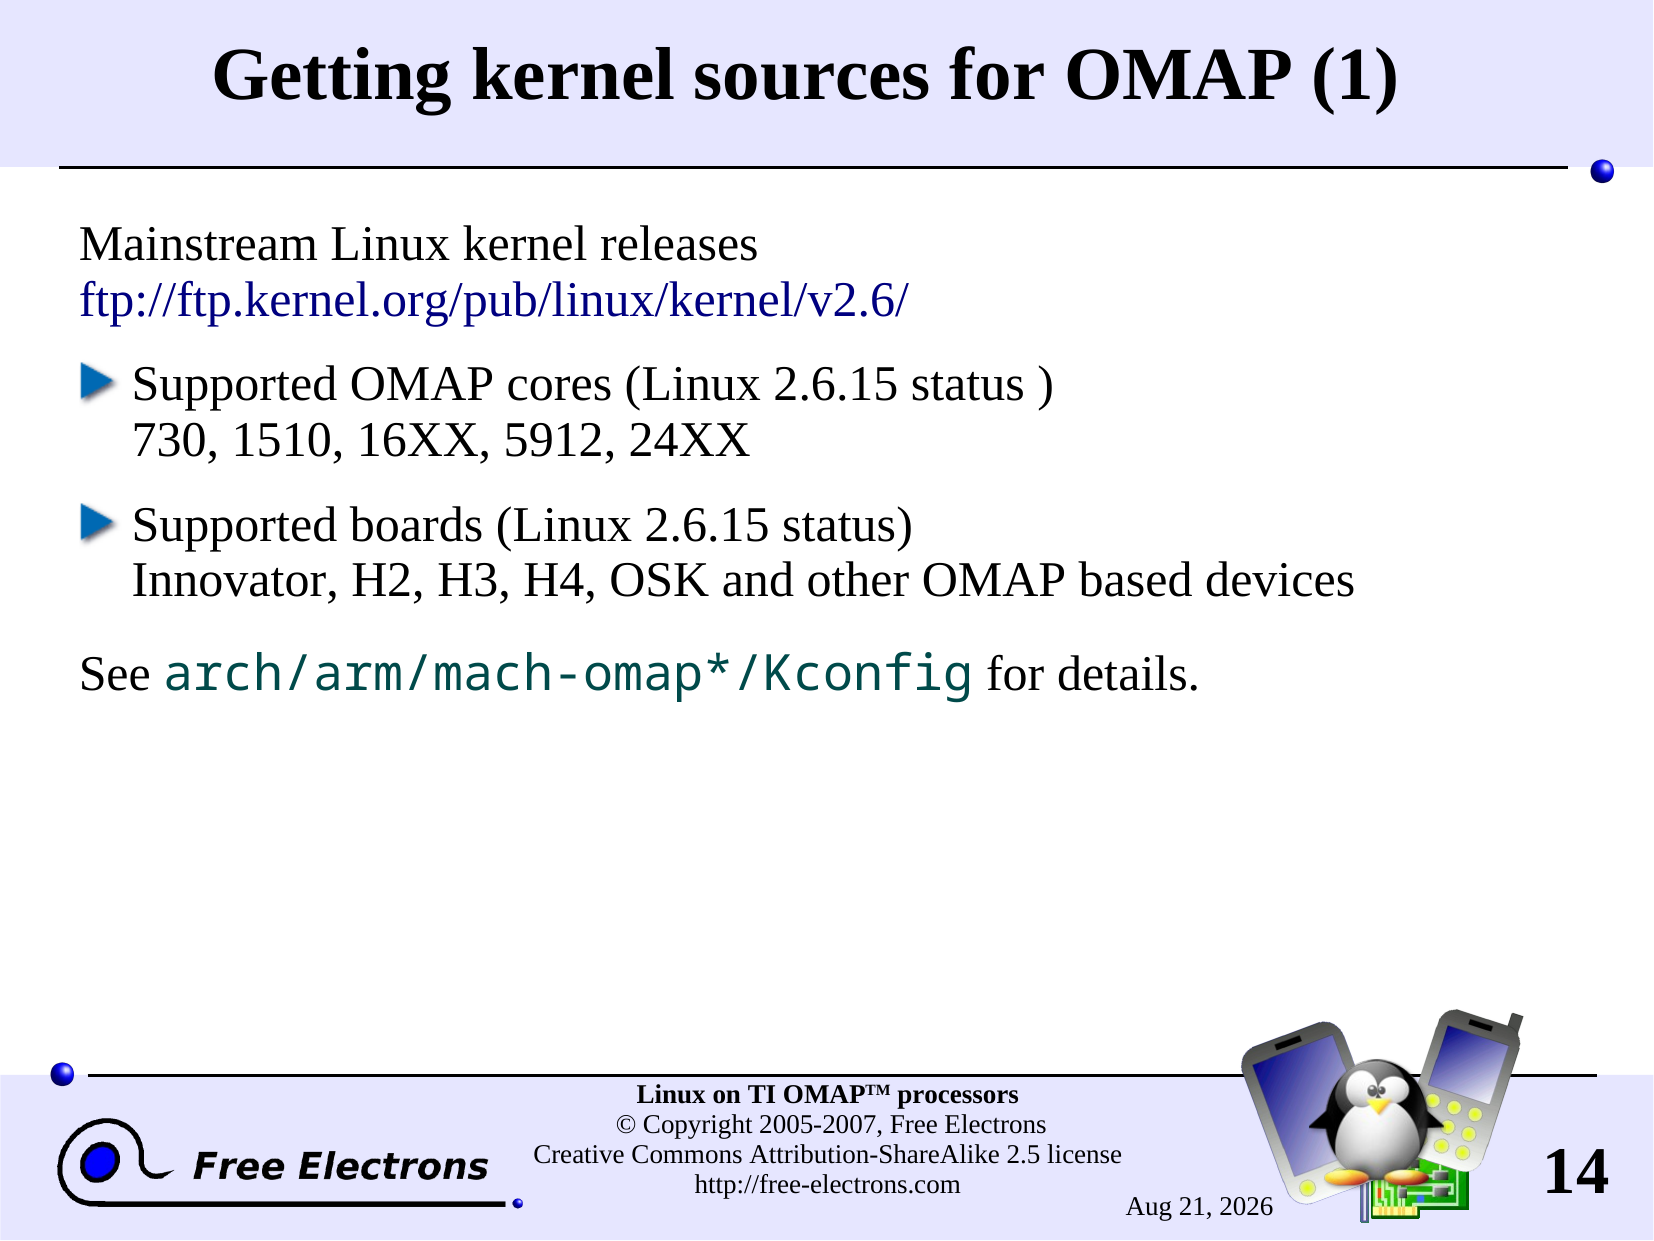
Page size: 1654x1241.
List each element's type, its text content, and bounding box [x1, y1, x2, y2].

title Getting kernel sources for OMAP (1) [60, 12, 1551, 138]
picture [1231, 1007, 1538, 1241]
list Mainstream Linux kernel releases ftp://ftp.kernel.org/pub/linux/kernel/v2.6/ Supported OMAP cores (Linux 2.6.15 status ) 730, 1510, 16XX, 5912, 24XX Supported boards (Linux 2.6.15 status) Innovator, H2, H3, H4, OSK and other OMAP based devices See arch/arm/mach-omap*/Kconfig for details. [60, 216, 1518, 1066]
picture [50, 1107, 527, 1216]
